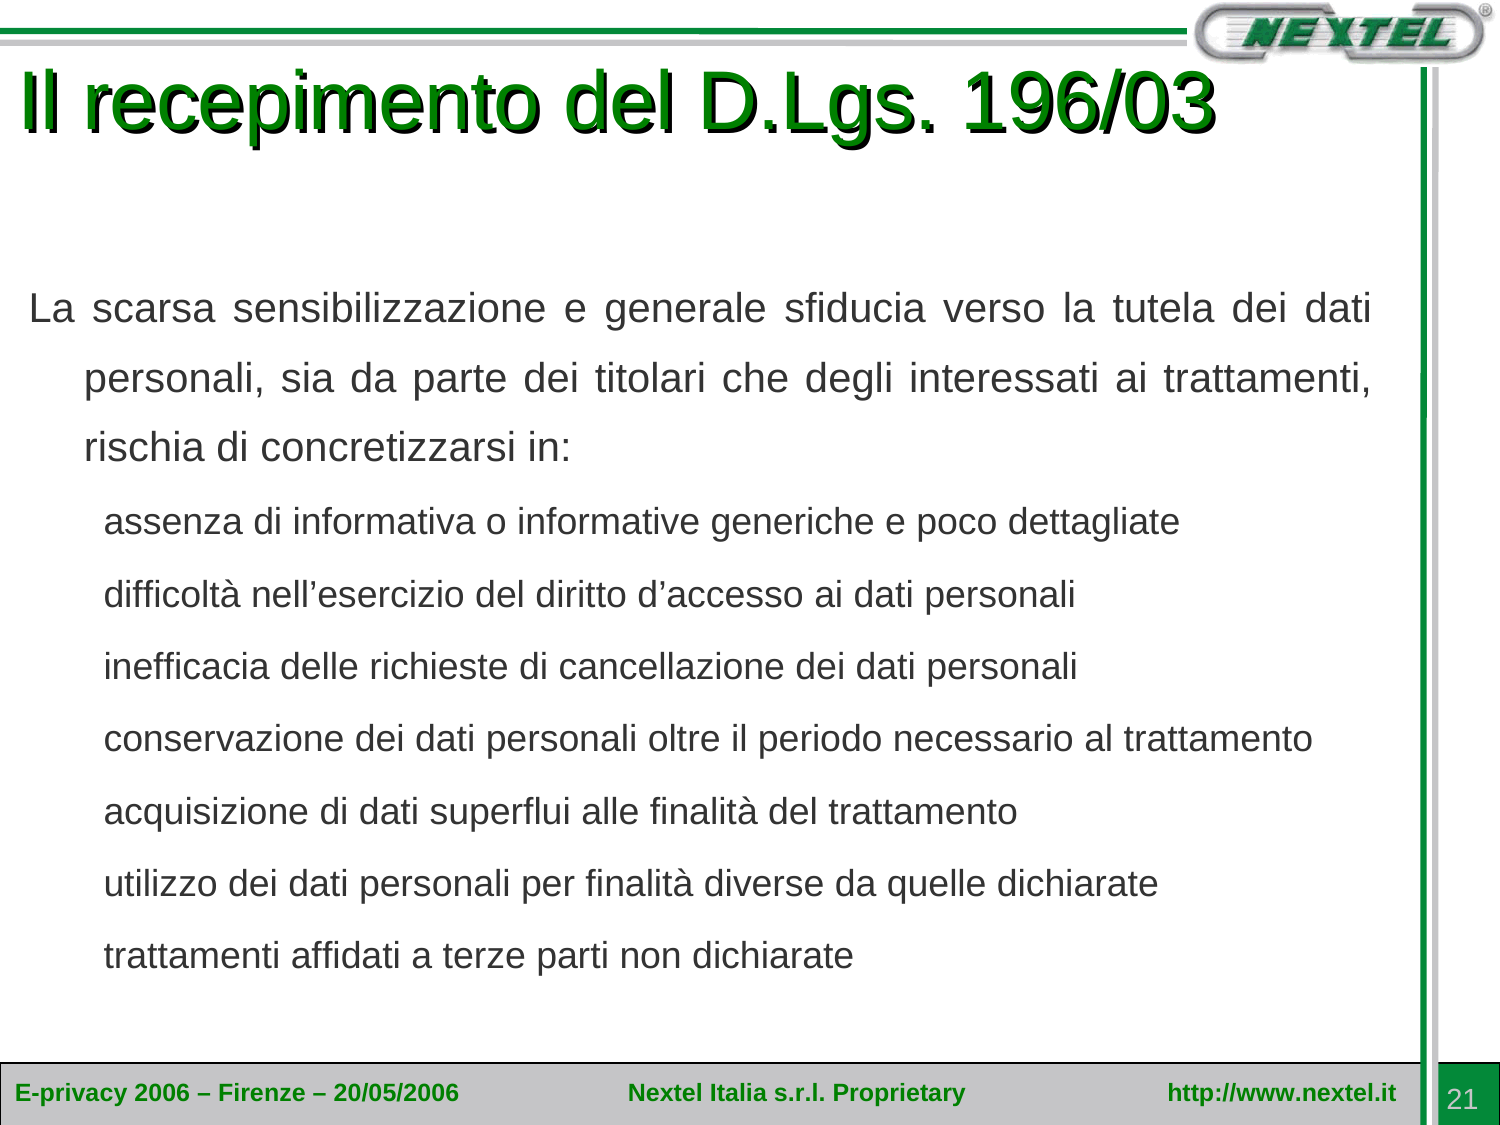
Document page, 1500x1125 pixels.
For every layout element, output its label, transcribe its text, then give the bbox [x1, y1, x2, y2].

title Il recepimento del D.Lgs. 196/03 [2, 25, 1241, 176]
list La scarsa sensibilizzazione e generale sfiducia verso la tutela dei dati personali, sia da parte dei titolari che degli interessati ai trattamenti, rischia di concretizzarsi in: assenza di informativa o informative generiche e poco dettagliate difficoltà nell’esercizio del diritto d’accesso ai dati personali inefficacia delle richieste di cancellazione dei dati personali conservazione dei dati personali oltre il periodo necessario al trattamento acquisizione di dati superflui alle finalità del trattamento utilizzo dei dati personali per finalità diverse da quelle dichiarate trattamenti affidati a terze parti non dichiarate [13, 253, 1388, 1007]
picture [1187, 0, 1500, 67]
